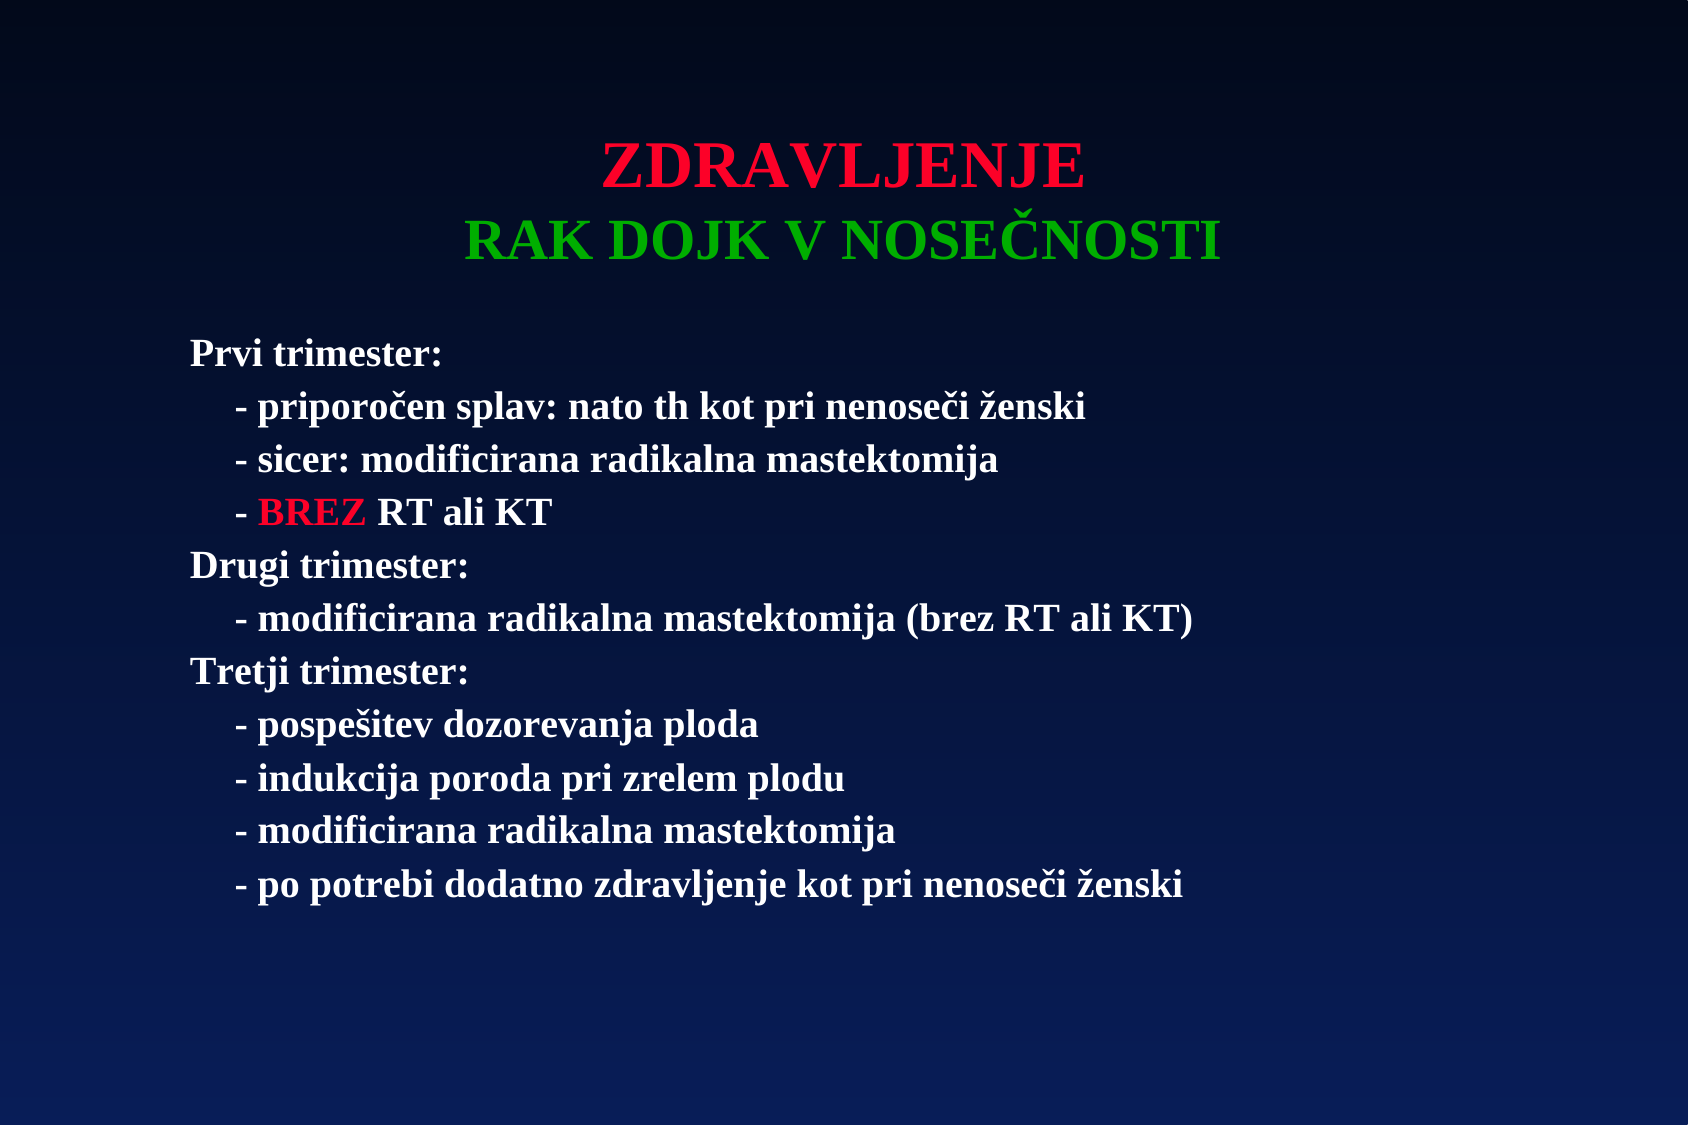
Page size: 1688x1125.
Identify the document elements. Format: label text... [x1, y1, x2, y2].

list Prvi trimester: - priporočen splav: nato th kot pri nenoseči ženski - sicer: modificirana radikalna mastektomija - BREZ RT ali KT Drugi trimester: - modificirana radikalna mastektomija (brez RT ali KT) Tretji trimester: - pospešitev dozorevanja ploda - indukcija poroda pri zrelem plodu - modificirana radikalna mastektomija - po potrebi dodatno zdravljenje kot pri nenoseči ženski [174, 324, 1588, 1101]
title ZDRAVLJENJE RAK DOJK V NOSEČNOSTI [0, 0, 1688, 313]
